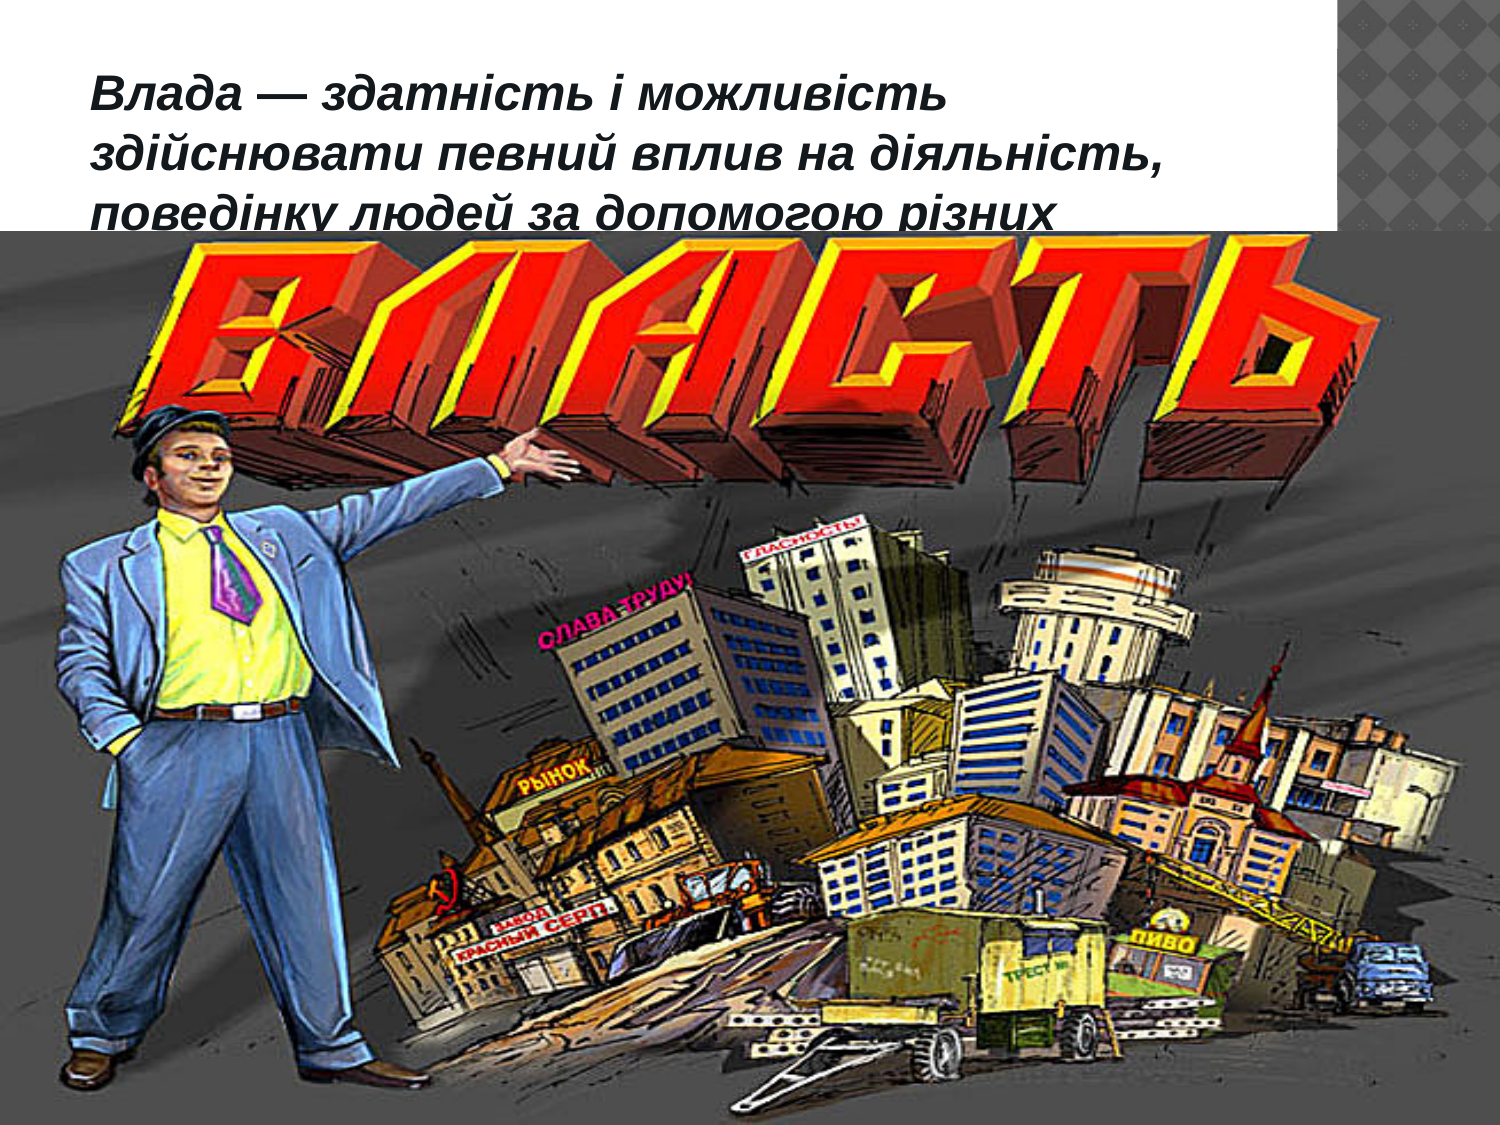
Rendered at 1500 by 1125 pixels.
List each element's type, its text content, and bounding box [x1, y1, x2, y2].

picture [0, 0, 1500, 1125]
title Влада — здатність і можливість здійснювати певний вплив на ді­яльність, поведінку людей за допомогою різних засобів — волі, права, авторитету, насилля. [75, 52, 1263, 231]
